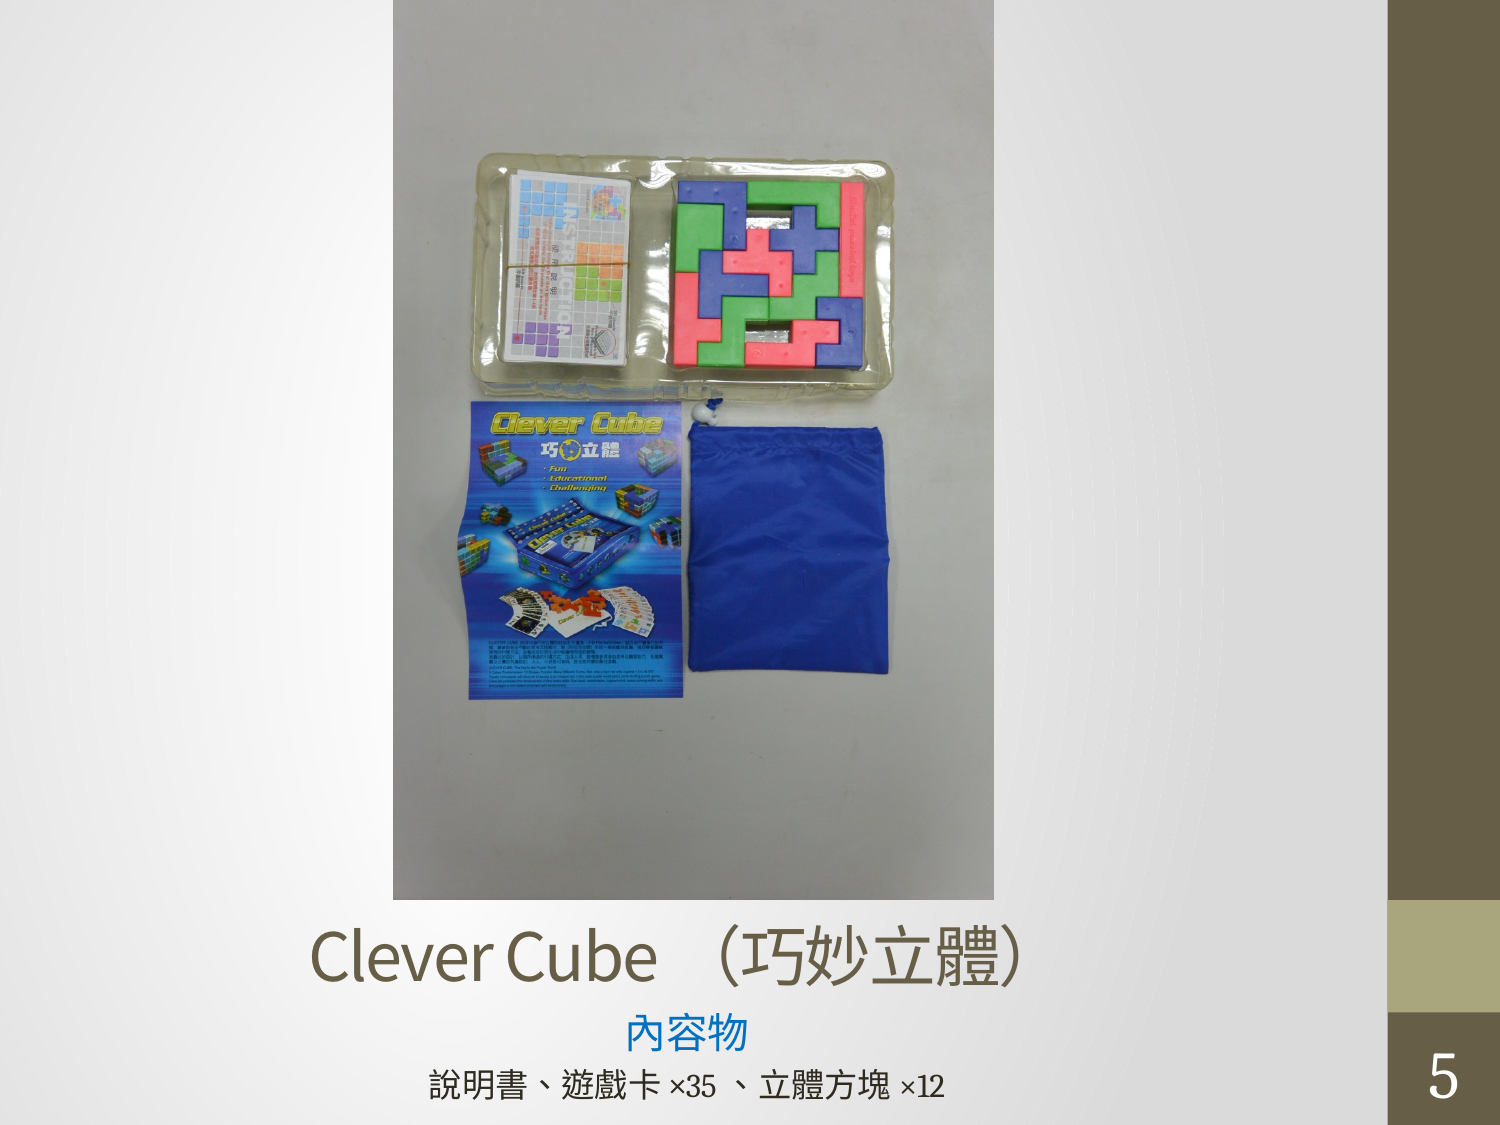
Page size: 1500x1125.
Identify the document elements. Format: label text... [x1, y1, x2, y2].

list 內容物 說明書、遊戲卡×35、立體方塊×12 [49, 999, 1325, 1125]
title Clever Cube（巧妙立體） [49, 905, 1325, 999]
picture [393, 0, 994, 900]
text_box 5 [1387, 1023, 1500, 1119]
